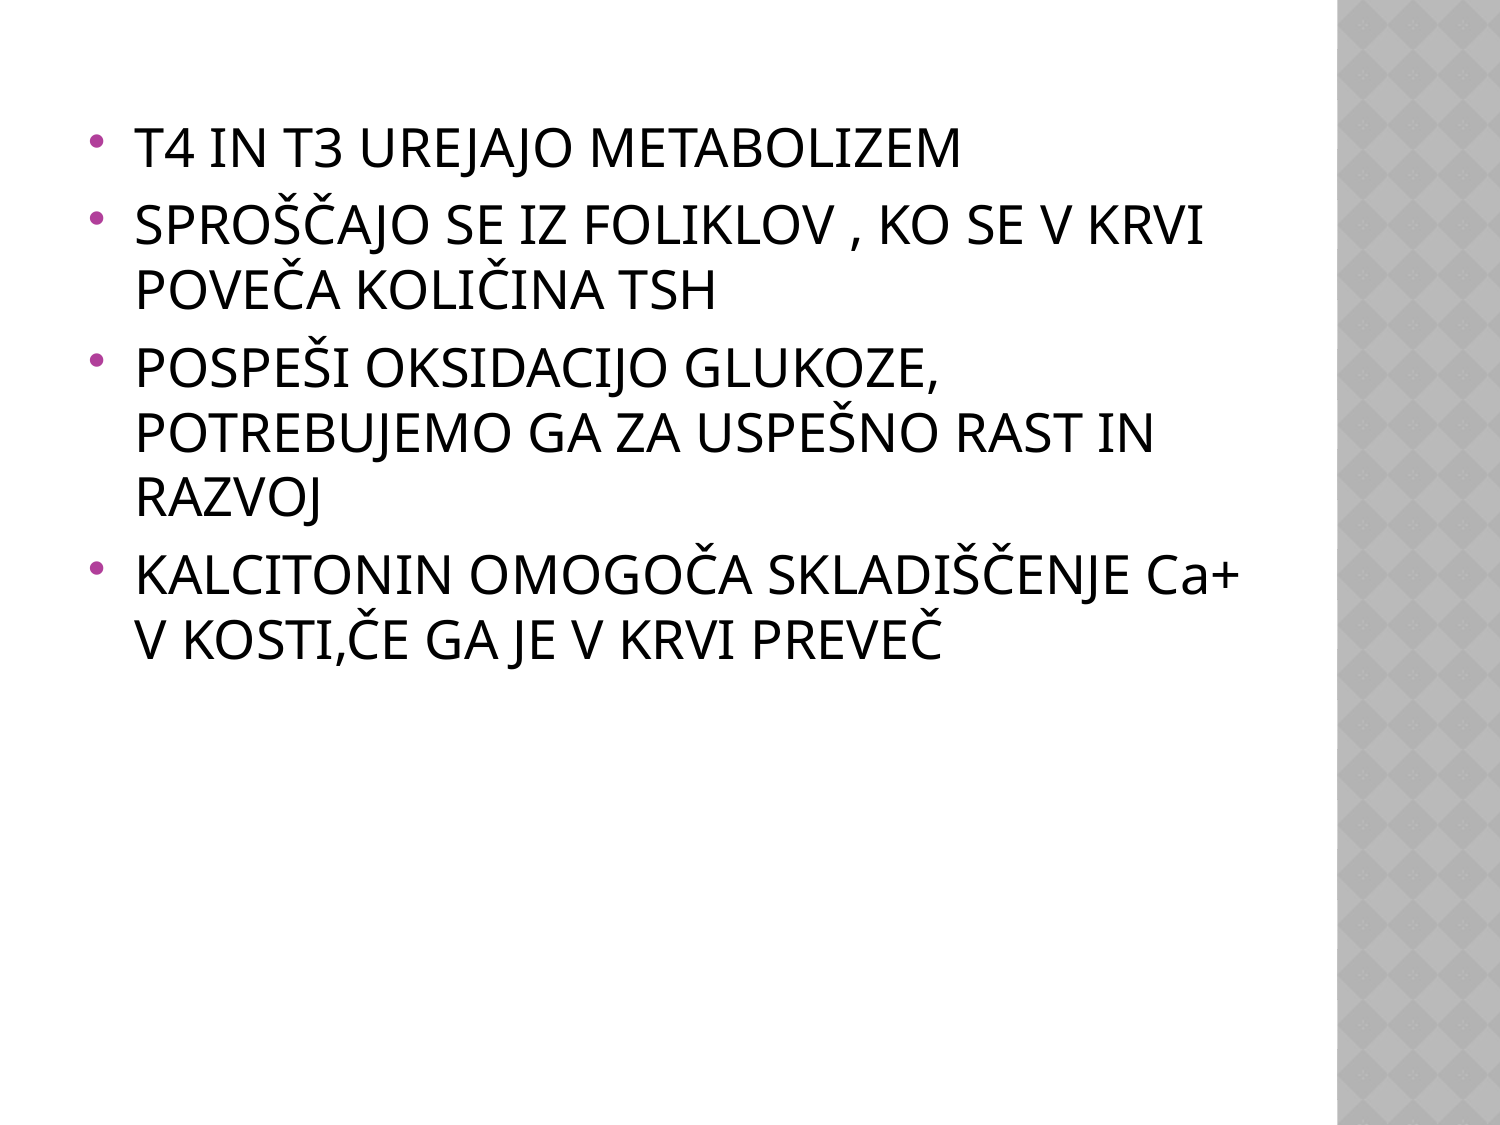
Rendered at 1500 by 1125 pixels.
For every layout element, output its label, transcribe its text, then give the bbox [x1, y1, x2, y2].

list T4 IN T3 UREJAJO METABOLIZEM SPROŠČAJO SE IZ FOLIKLOV , KO SE V KRVI POVEČA KOLIČINA TSH POSPEŠI OKSIDACIJO GLUKOZE, POTREBUJEMO GA ZA USPEŠNO RAST IN RAZVOJ KALCITONIN OMOGOČA SKLADIŠČENJE Ca+ V KOSTI,ČE GA JE V KRVI PREVEČ [75, 105, 1263, 1060]
